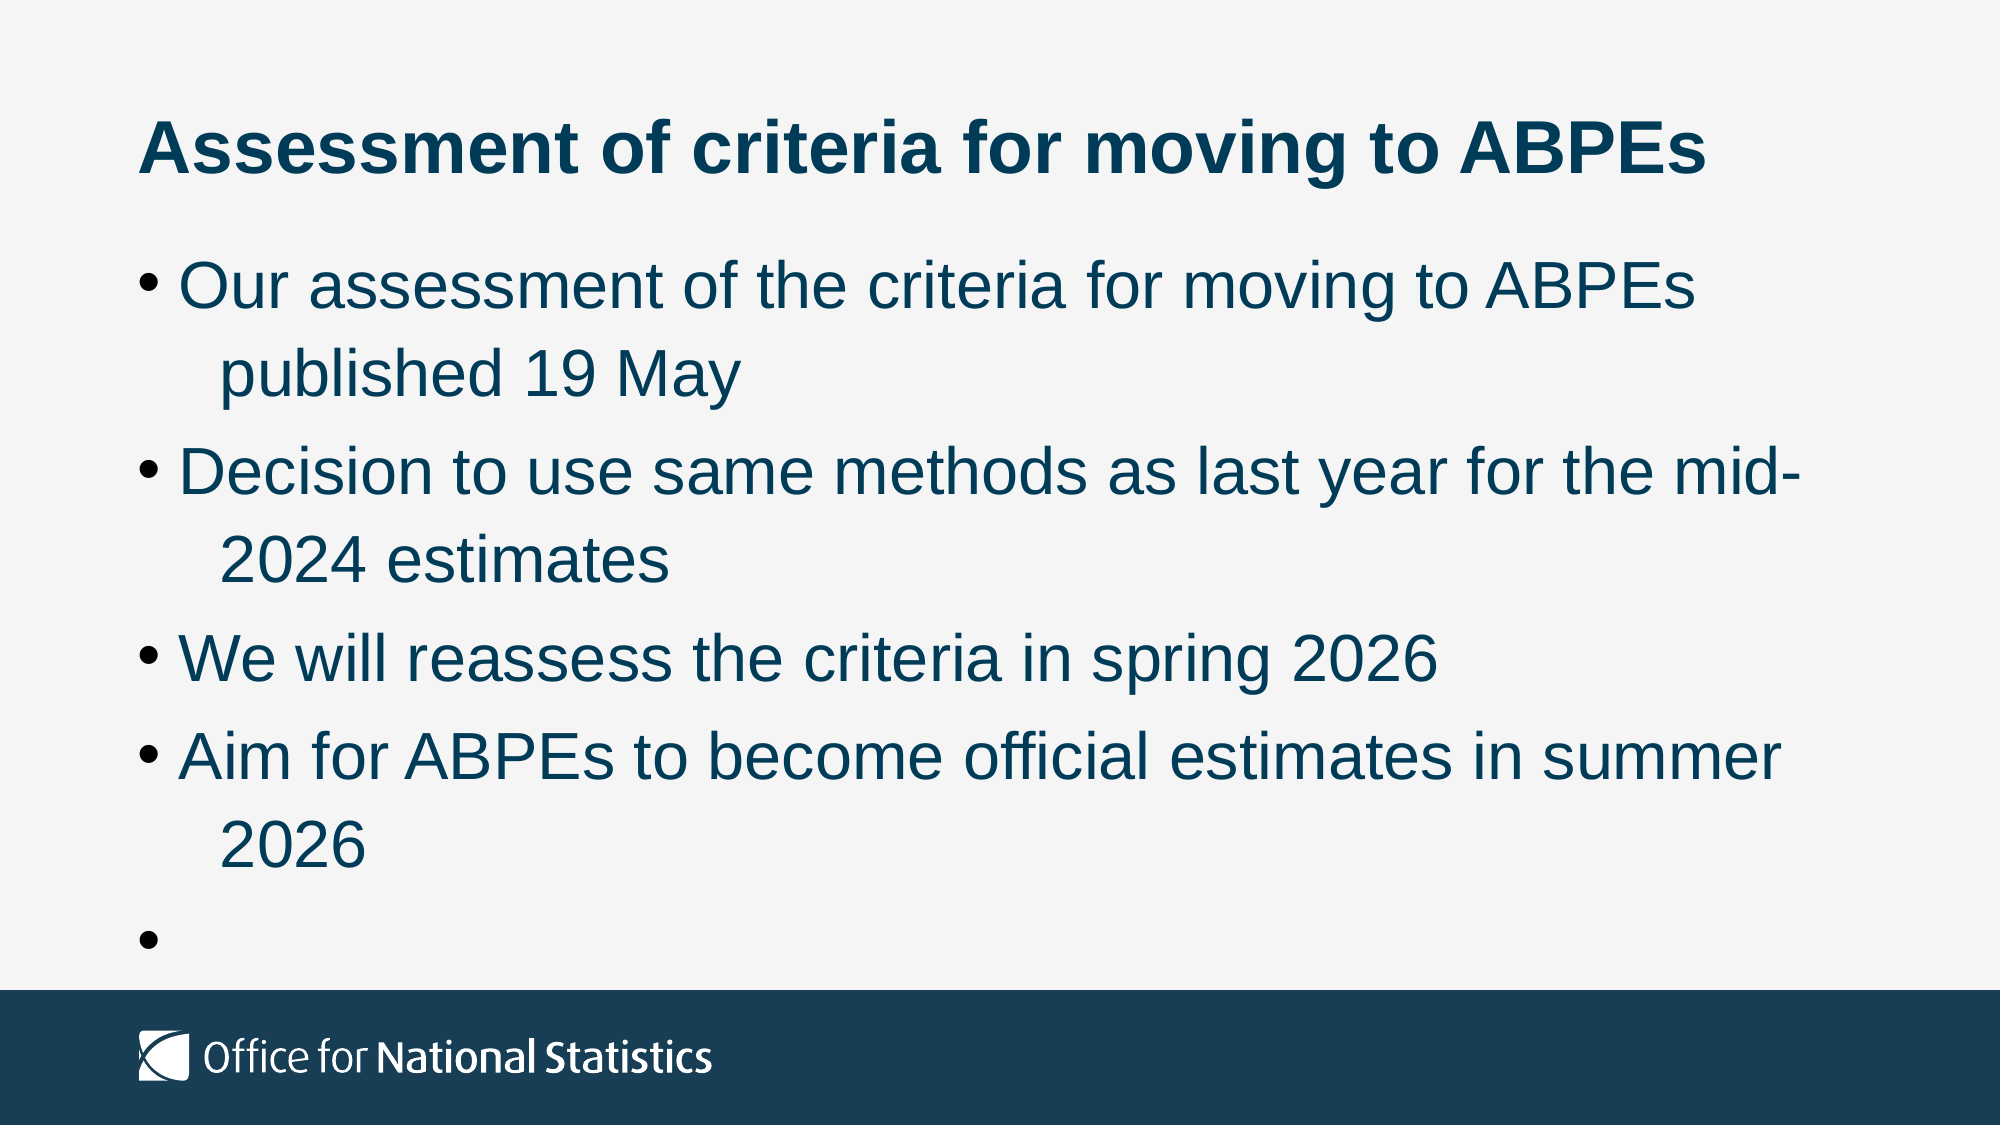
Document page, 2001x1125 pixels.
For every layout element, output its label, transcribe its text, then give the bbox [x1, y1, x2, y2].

title Assessment of criteria for moving to ABPEs [137, 105, 1863, 192]
list Our assessment of the criteria for moving to ABPEs published 19 May Decision to use same methods as last year for the mid-2024 estimates We will reassess the criteria in spring 2026 Aim for ABPEs to become official estimates in summer 2026 [137, 233, 1863, 980]
